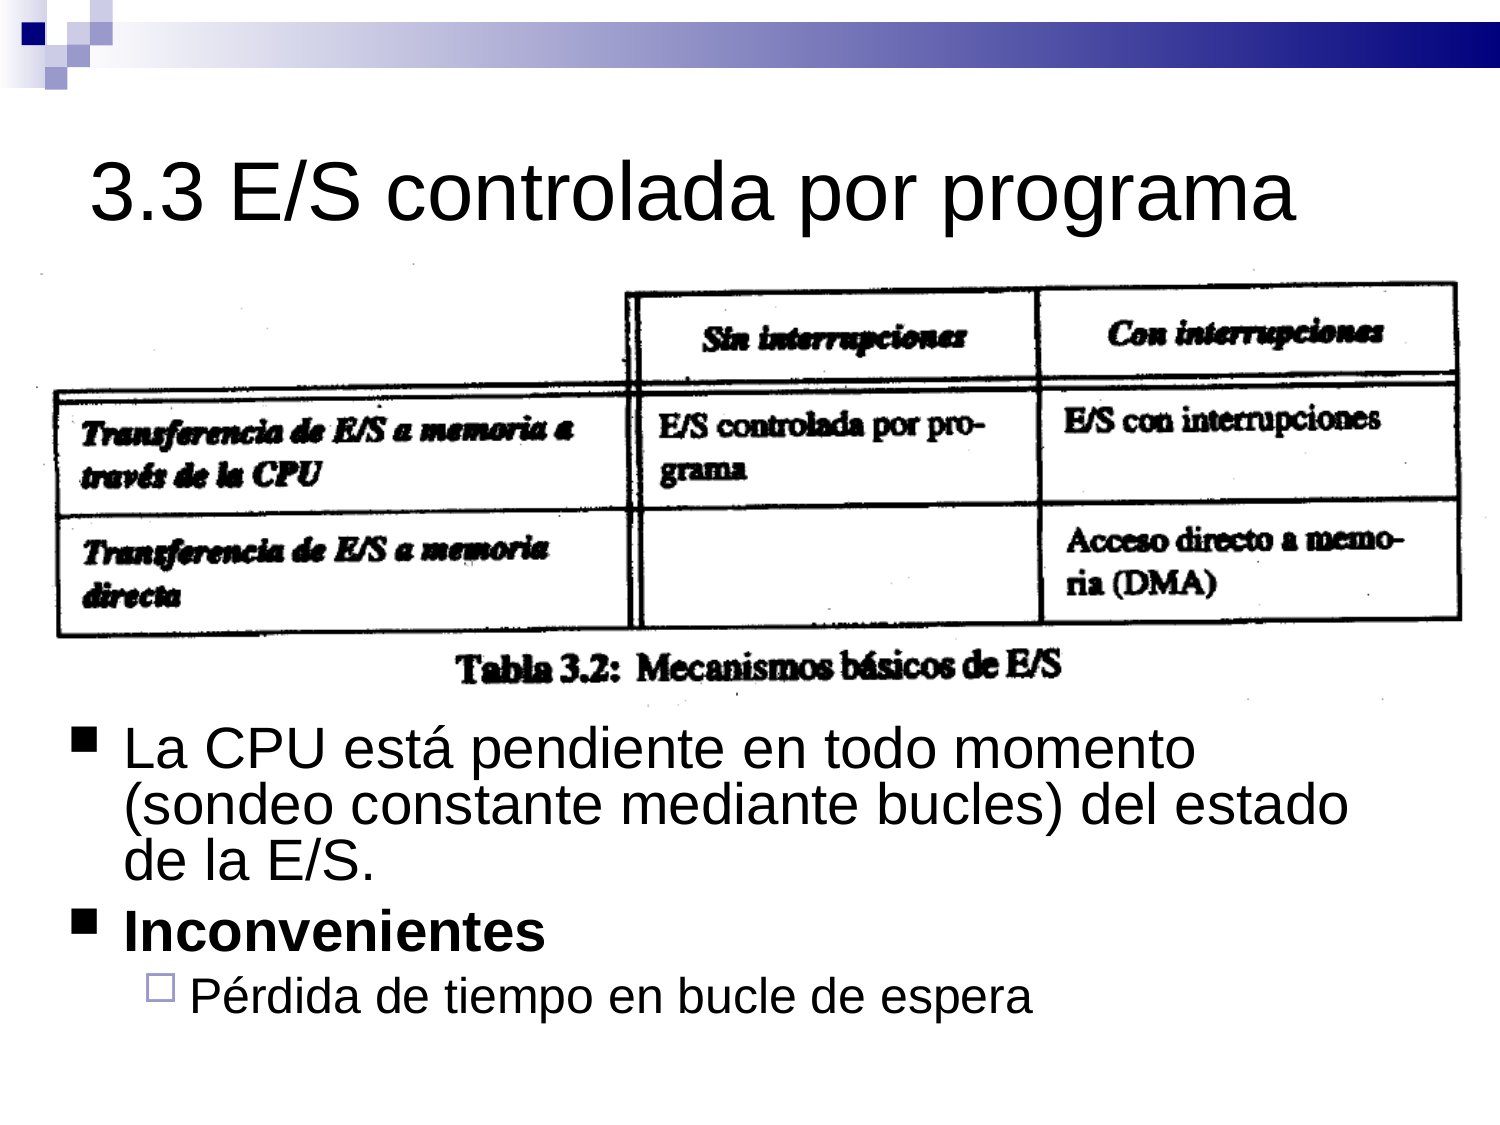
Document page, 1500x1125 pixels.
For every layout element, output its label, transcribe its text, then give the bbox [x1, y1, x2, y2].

title 3.3 E/S controlada por programa [75, 75, 1426, 255]
picture [35, 255, 1500, 714]
list La CPU está pendiente en todo momento (sondeo constante mediante bucles) del estado de la E/S. Inconvenientes Pérdida de tiempo en bucle de espera [53, 716, 1404, 1048]
